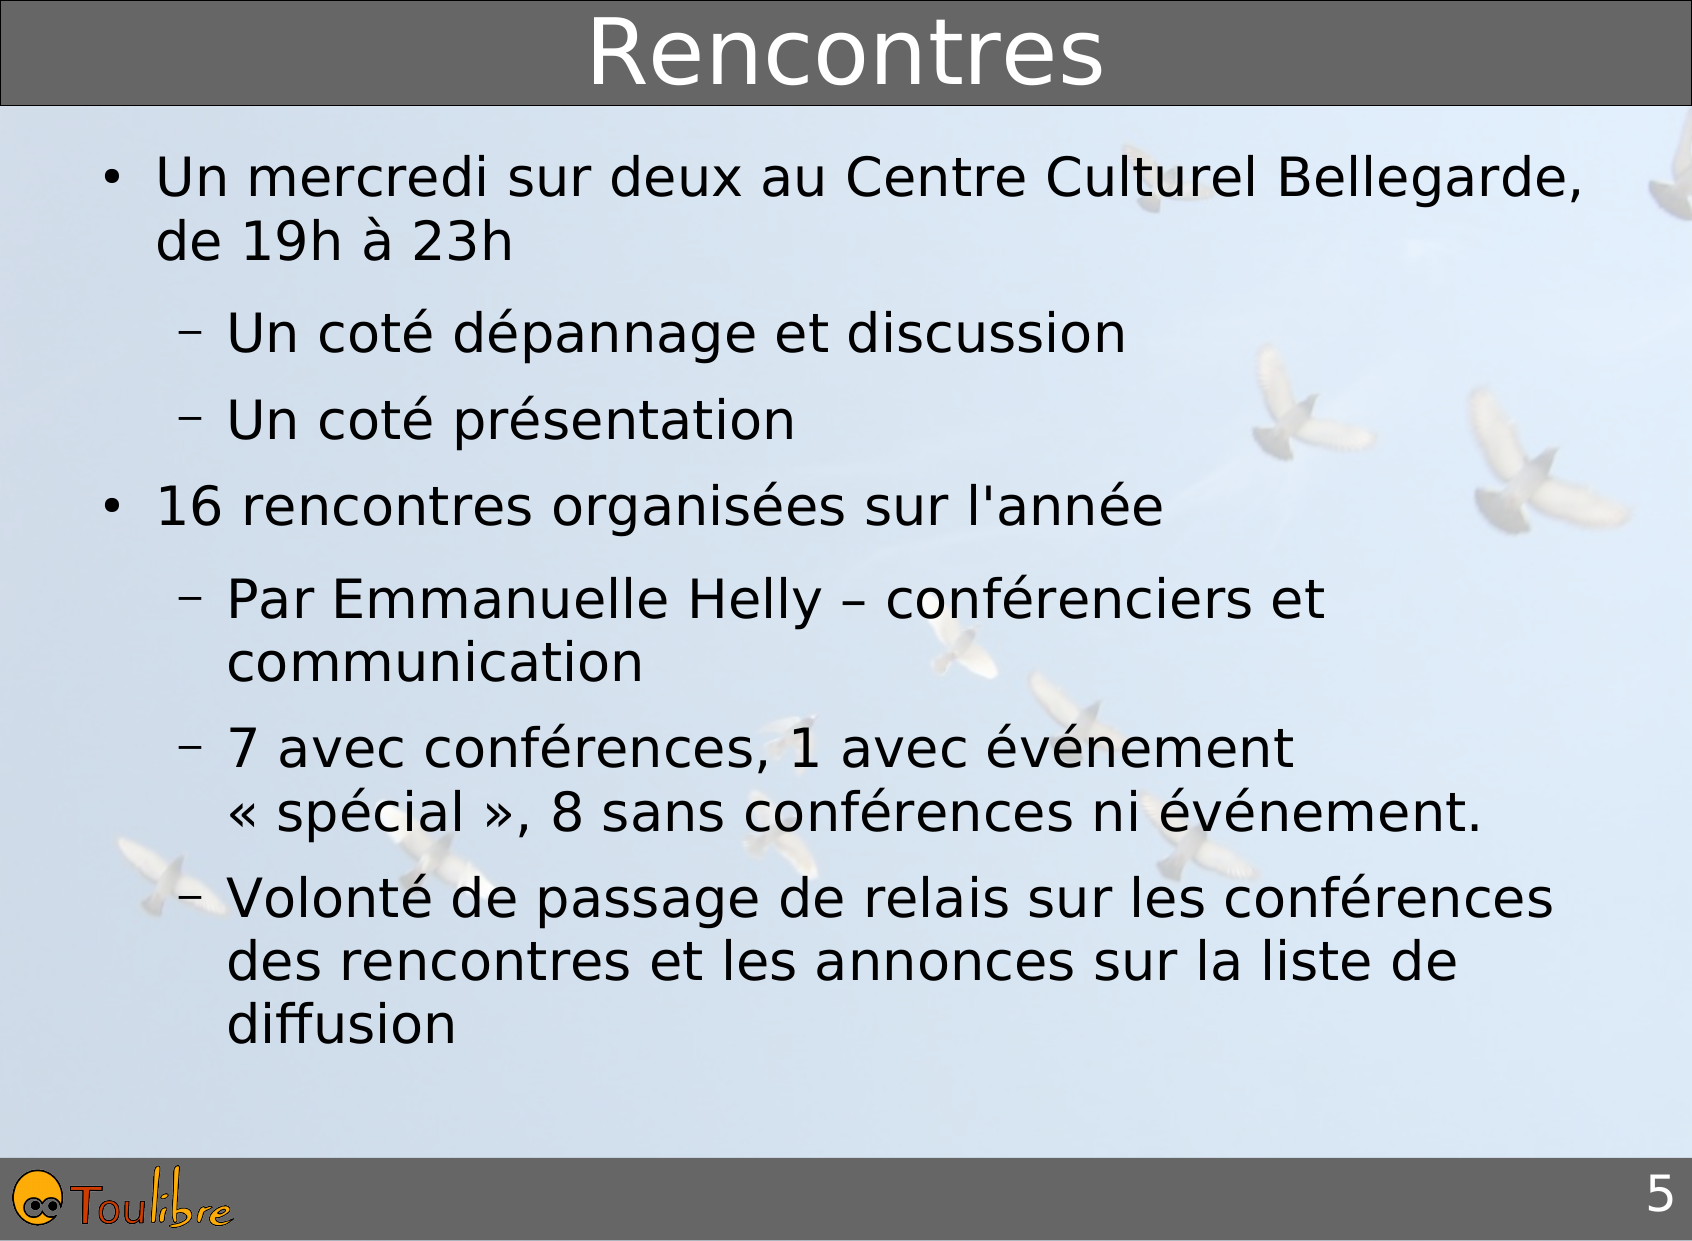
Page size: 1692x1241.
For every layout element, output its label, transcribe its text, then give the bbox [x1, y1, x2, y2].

picture [12, 1165, 234, 1228]
list Un mercredi sur deux au Centre Culturel Bellegarde, de 19h à 23h Un coté dépannage et discussion Un coté présentation 16 rencontres organisées sur l'année Par Emmanuelle Helly – conférenciers et communication 7 avec conférences, 1 avec événement « spécial », 8 sans conférences ni événement. Volonté de passage de relais sur les conférences des rencontres et les annonces sur la liste de diffusion [84, 146, 1608, 1095]
title Rencontres [0, 0, 1692, 107]
